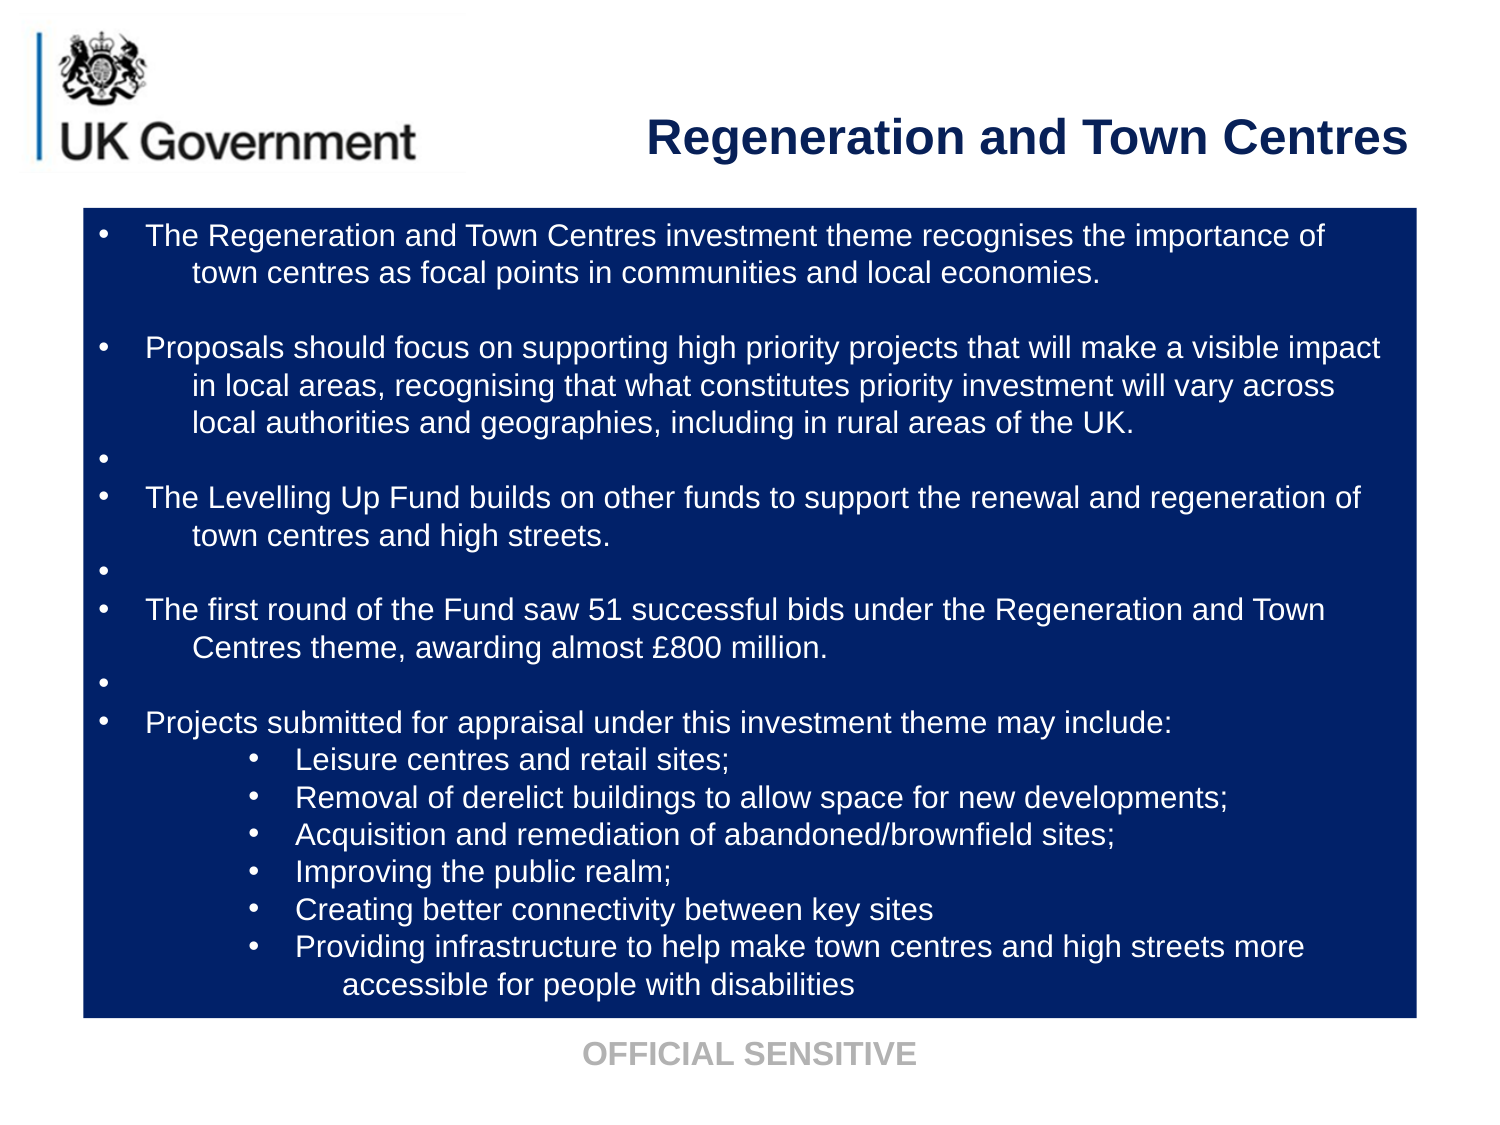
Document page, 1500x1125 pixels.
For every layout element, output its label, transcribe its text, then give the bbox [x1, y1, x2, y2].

text_box The Regeneration and Town Centres investment theme recognises the importance of town centres as focal points in communities and local economies. Proposals should focus on supporting high priority projects that will make a visible impact in local areas, recognising that what constitutes priority investment will vary across local authorities and geographies, including in rural areas of the UK. The Levelling Up Fund builds on other funds to support the renewal and regeneration of town centres and high streets. The first round of the Fund saw 51 successful bids under the Regeneration and Town Centres theme, awarding almost £800 million. Projects submitted for appraisal under this investment theme may include: Leisure centres and retail sites; Removal of derelict buildings to allow space for new developments; Acquisition and remediation of abandoned/brownfield sites; Improving the public realm; Creating better connectivity between key sites Providing infrastructure to help make town centres and high streets more accessible for people with disabilities [83, 207, 1417, 1019]
picture [19, 0, 466, 173]
title Regeneration and Town Centres [631, 96, 1500, 173]
